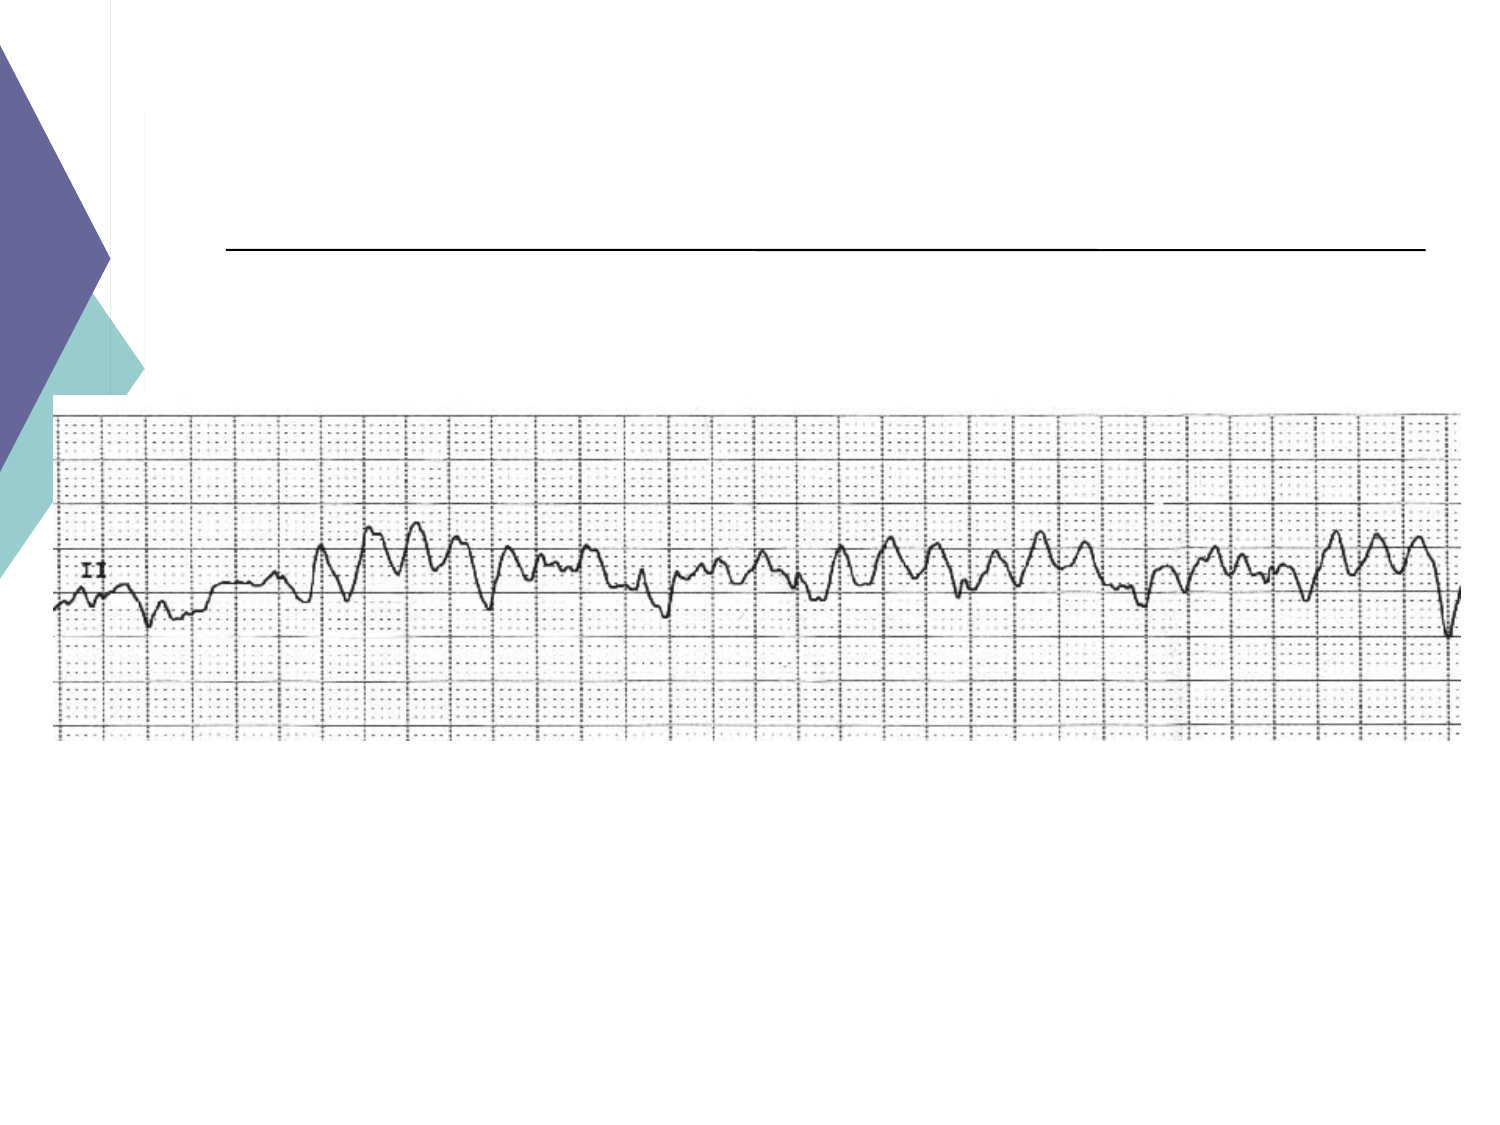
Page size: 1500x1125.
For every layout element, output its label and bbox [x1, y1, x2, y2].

picture [53, 395, 1461, 741]
